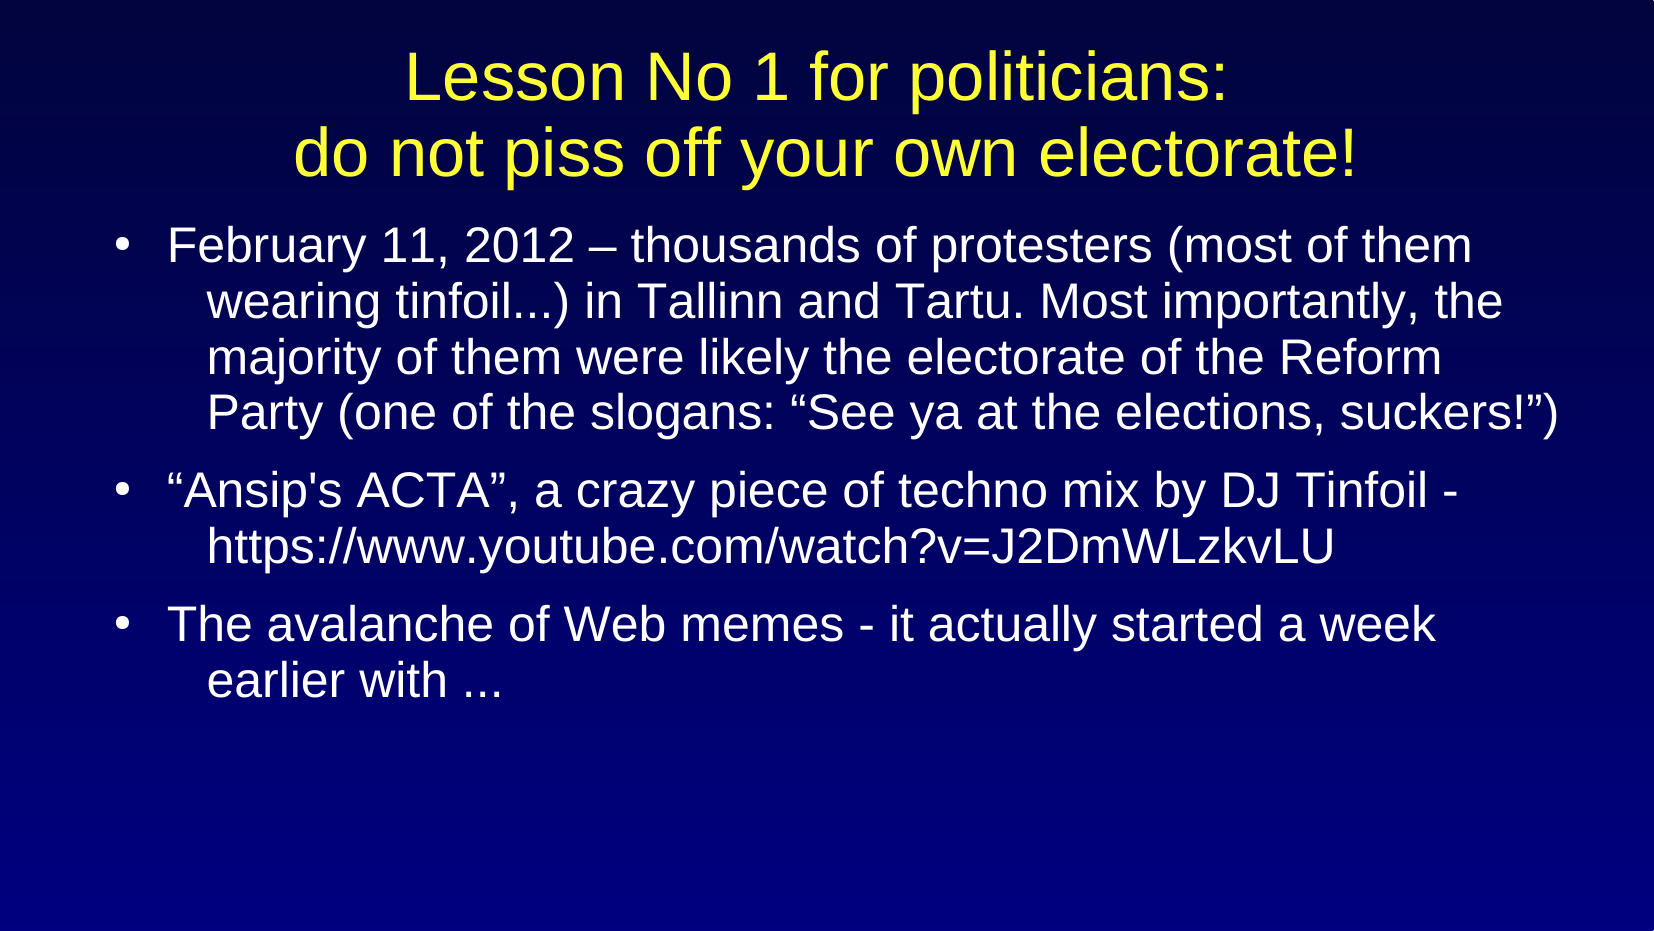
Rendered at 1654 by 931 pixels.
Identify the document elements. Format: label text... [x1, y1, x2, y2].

list February 11, 2012 – thousands of protesters (most of them wearing tinfoil...) in Tallinn and Tartu. Most importantly, the majority of them were likely the electorate of the Reform Party (one of the slogans: “See ya at the elections, suckers!”) “Ansip's ACTA”, a crazy piece of techno mix by DJ Tinfoil -https://www.youtube.com/watch?v=J2DmWLzkvLU The avalanche of Web memes - it actually started a week earlier with ... [82, 217, 1571, 758]
title Lesson No 1 for politicians: do not piss off your own electorate! [82, 37, 1571, 193]
